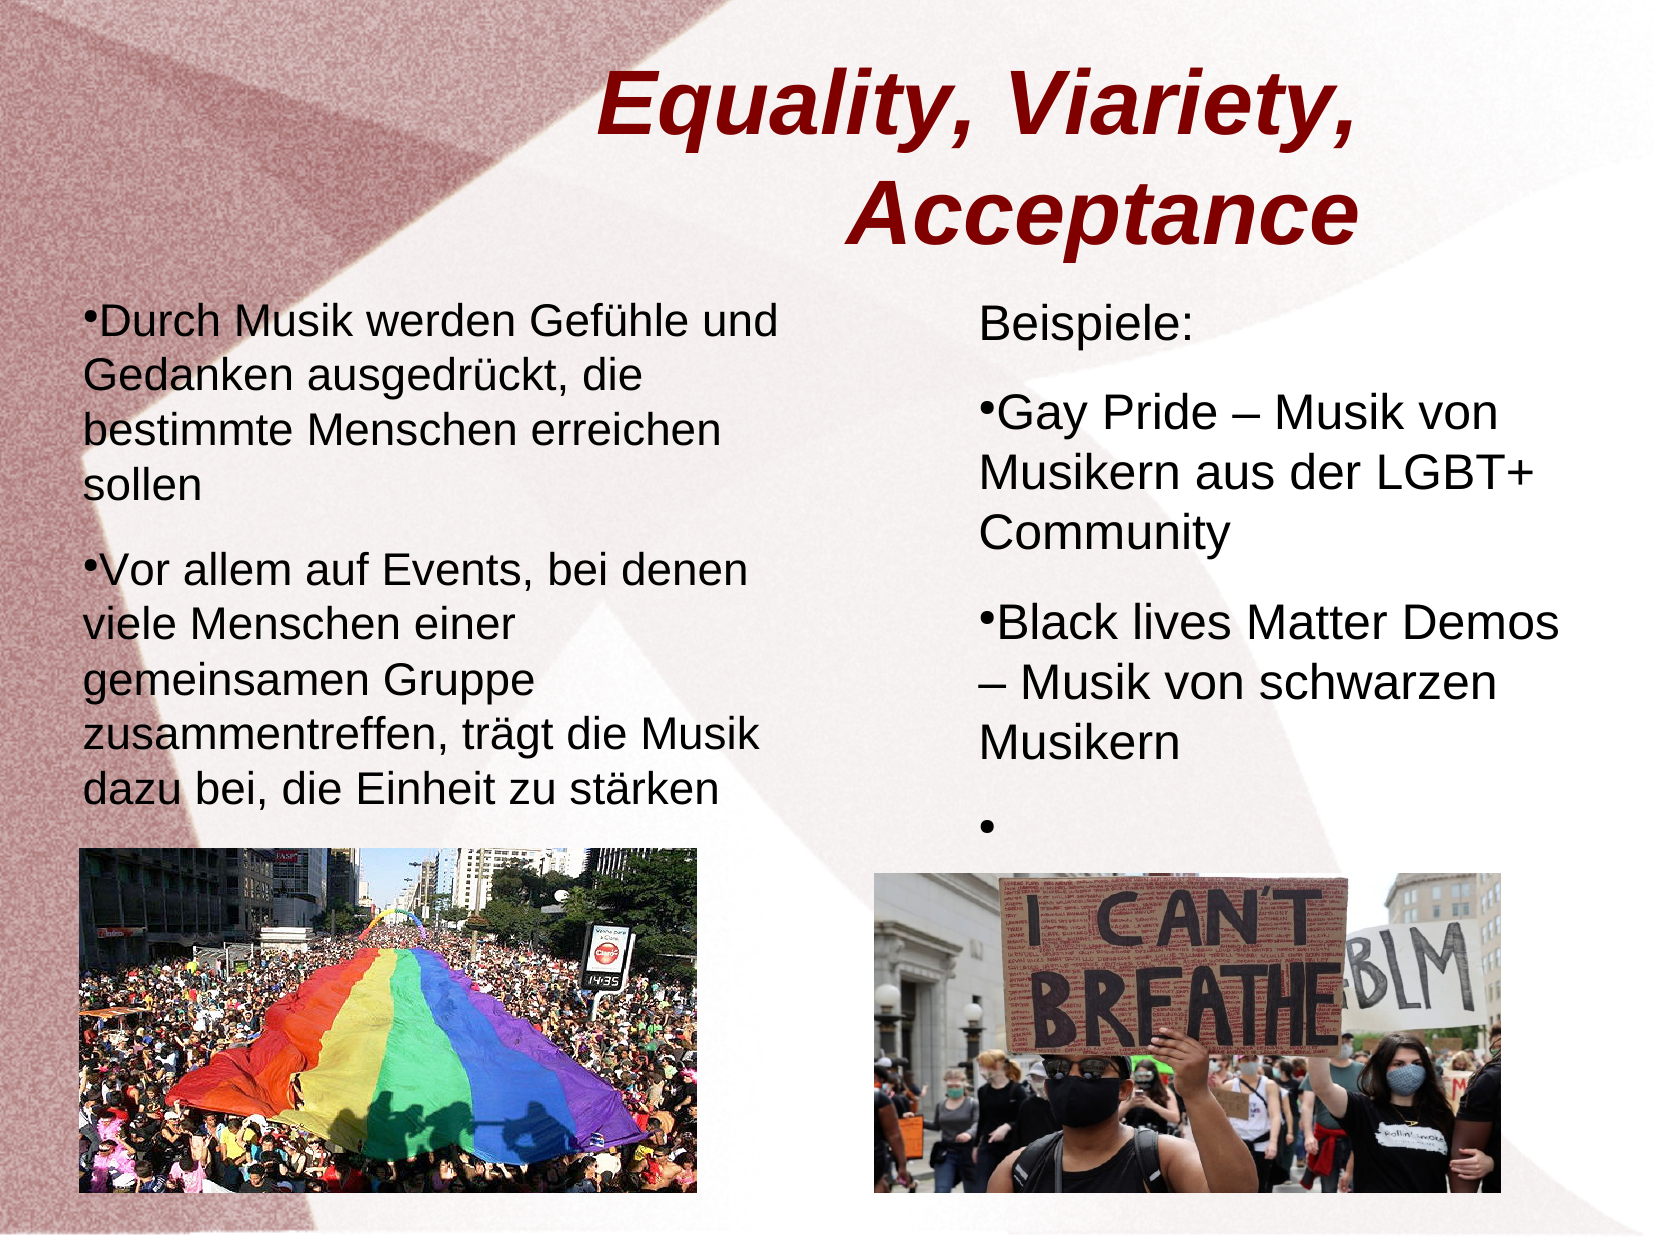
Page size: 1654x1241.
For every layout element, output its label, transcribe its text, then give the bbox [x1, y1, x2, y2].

title Equality, Viariety, Acceptance [596, 49, 1607, 257]
list Beispiele: Gay Pride – Musik von Musikern aus der LGBT+ Community Black lives Matter Demos – Musik von schwarzen Musikern [978, 290, 1601, 864]
picture [874, 874, 1501, 1193]
picture [79, 848, 697, 1193]
list Durch Musik werden Gefühle und Gedanken ausgedrückt, die bestimmte Menschen erreichen sollen Vor allem auf Events, bei denen viele Menschen einer gemeinsamen Gruppe zusammentreffen, trägt die Musik dazu bei, die Einheit zu stärken [82, 290, 809, 930]
